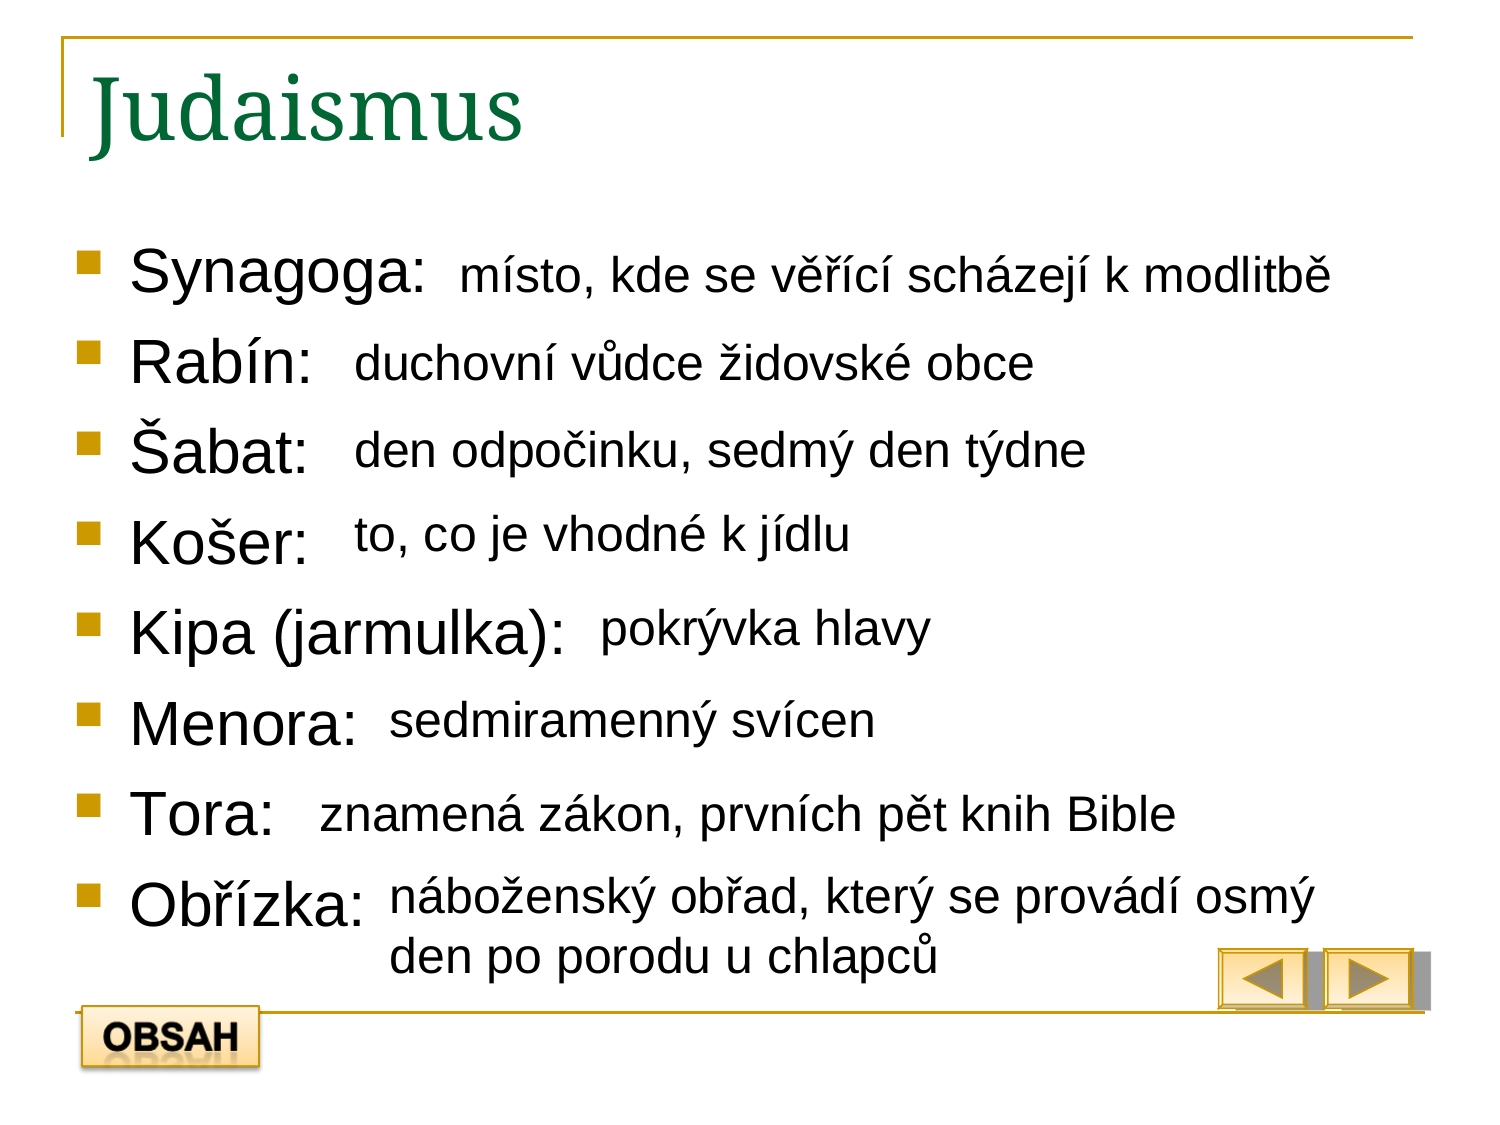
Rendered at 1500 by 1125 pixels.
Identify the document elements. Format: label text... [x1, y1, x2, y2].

list Synagoga: Rabín: Šabat: Košer: Kipa (jarmulka): Menora: Tora: Obřízka: [58, 222, 598, 966]
text_box místo, kde se věřící scházejí k modlitbě [445, 234, 1442, 310]
text_box znamená zákon, prvních pět knih Bible [304, 773, 1301, 849]
text_box sedmiramenný svícen [374, 679, 1372, 756]
text_box duchovní vůdce židovské obce [339, 322, 1336, 399]
picture [69, 997, 272, 1115]
text_box pokrývka hlavy [585, 587, 1196, 664]
text_box [1220, 949, 1308, 1009]
text_box to, co je vhodné k jídlu [339, 494, 1336, 570]
text_box den odpočinku, sedmý den týdne [339, 410, 1336, 486]
text_box náboženský obřad, který se provádí osmý den po porodu u chlapců [374, 855, 1372, 991]
text_box [1325, 949, 1413, 1009]
title Judaismus [75, 45, 1426, 233]
